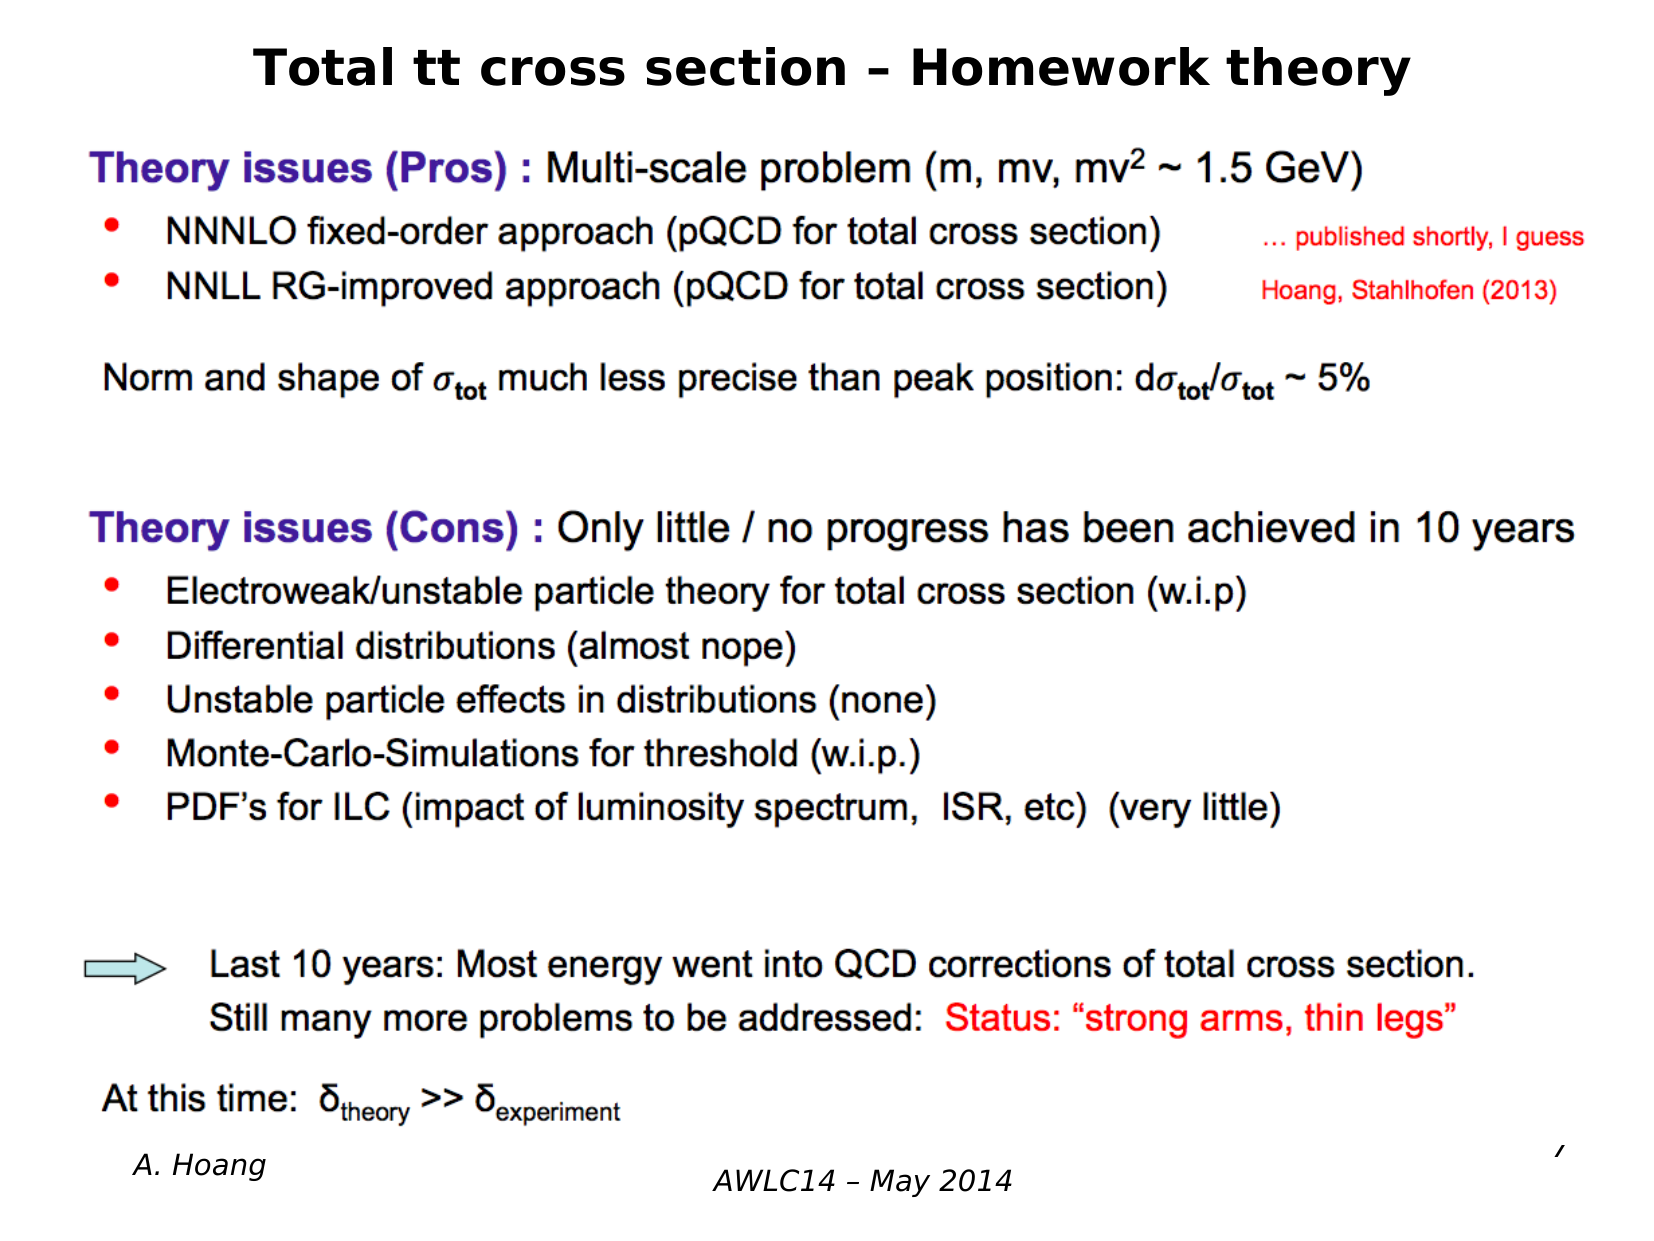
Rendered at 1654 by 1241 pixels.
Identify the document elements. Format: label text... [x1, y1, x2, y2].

text_box A. Hoang [118, 1145, 283, 1190]
text_box Total tt cross section – Homework theory [238, 31, 1421, 105]
picture [15, 114, 1633, 1145]
